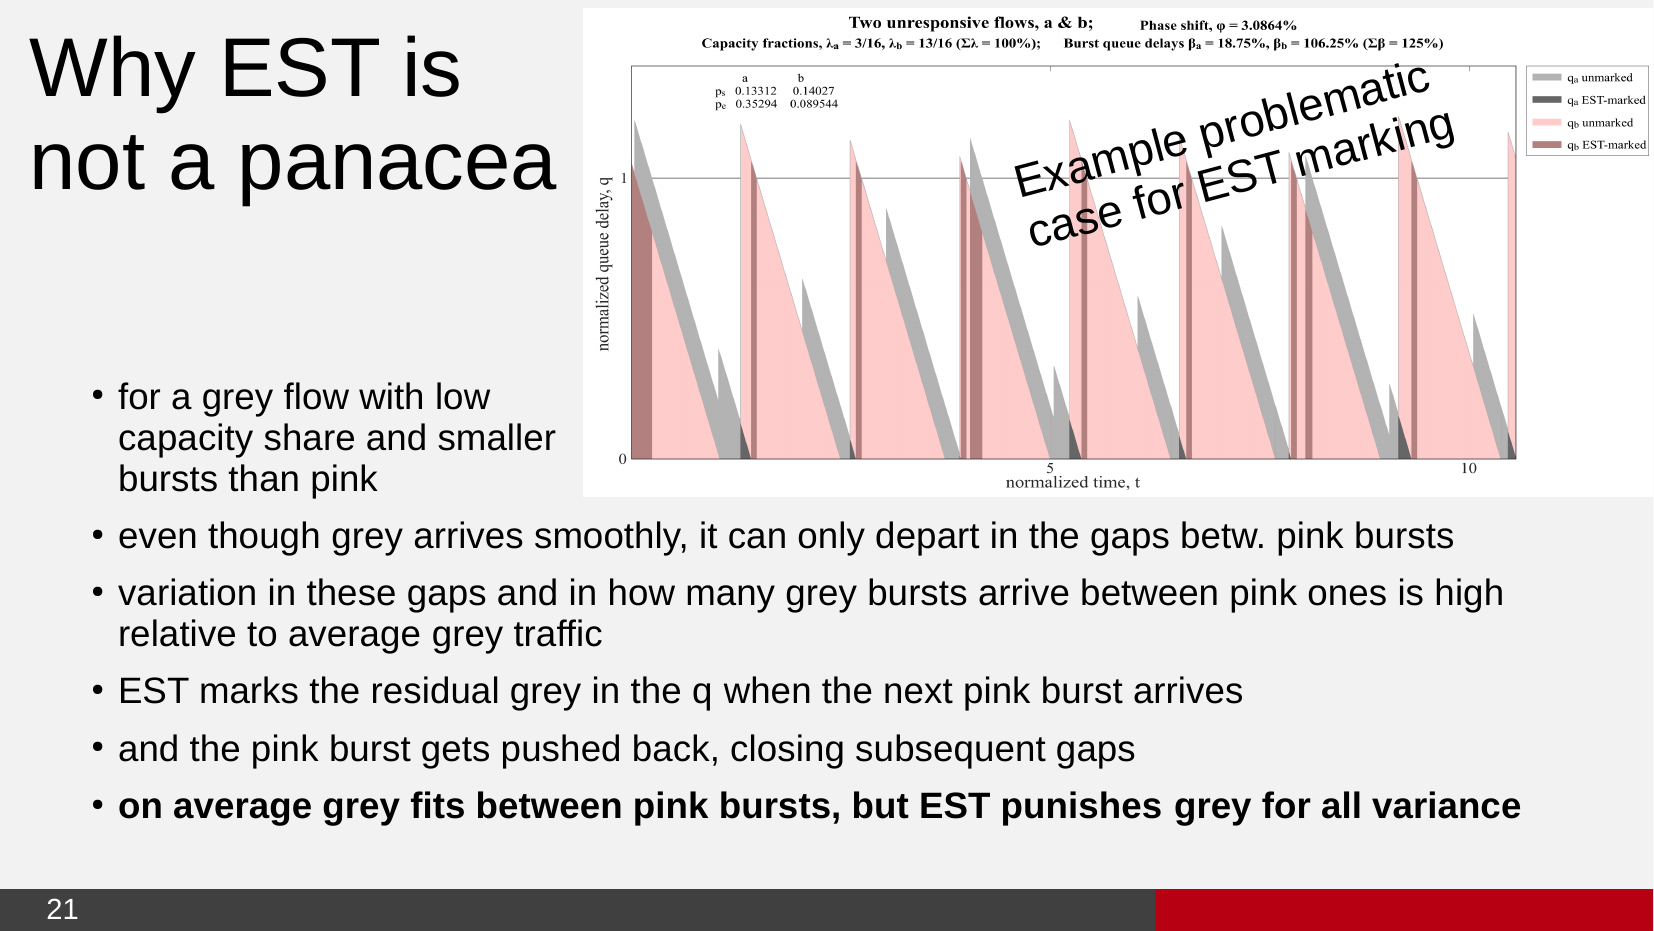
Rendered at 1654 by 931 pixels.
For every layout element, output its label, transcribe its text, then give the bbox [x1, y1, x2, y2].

text_box Example problematic case for EST marking [992, 32, 1484, 269]
title Why EST is not a panacea [29, 21, 583, 208]
picture [583, 8, 1654, 497]
list for a grey flow with low capacity share and smaller bursts than pink even though grey arrives smoothly, it can only depart in the gaps betw. pink bursts variation in these gaps and in how many grey bursts arrive between pink ones is high relative to average grey traffic EST marks the residual grey in the q when the next pink burst arrives and the pink burst gets pushed back, closing subsequent gaps on average grey fits between pink bursts, but EST punishes grey for all variance [82, 375, 1531, 852]
